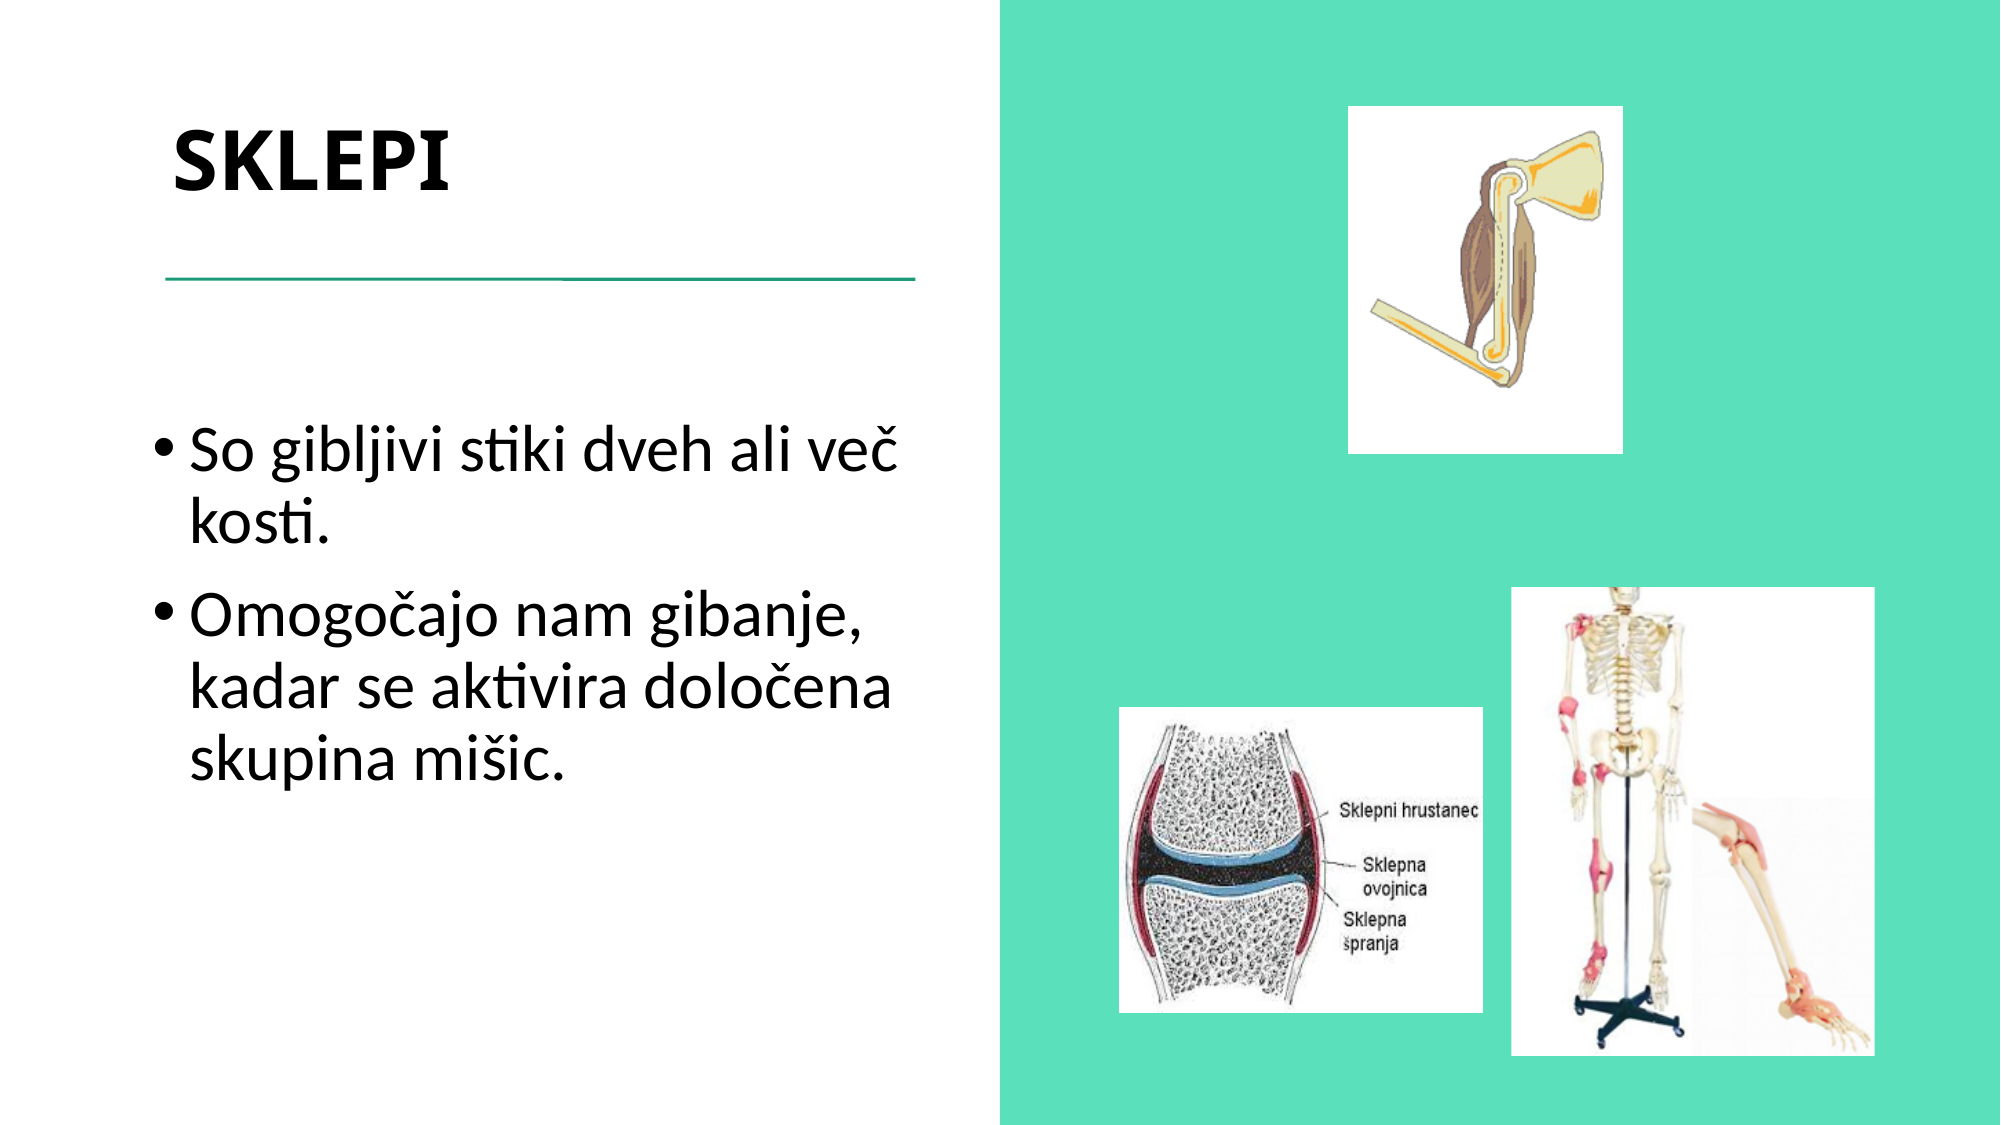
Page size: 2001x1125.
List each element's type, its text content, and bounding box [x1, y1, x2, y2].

title SKLEPI [91, 59, 955, 217]
picture [1119, 707, 1483, 1013]
list So gibljivi stiki dveh ali več kosti. Omogočajo nam gibanje, kadar se aktivira določena skupina mišic. [137, 305, 955, 1014]
text_box [999, 0, 2000, 1125]
picture [1348, 106, 1623, 454]
picture [1511, 587, 1875, 1056]
